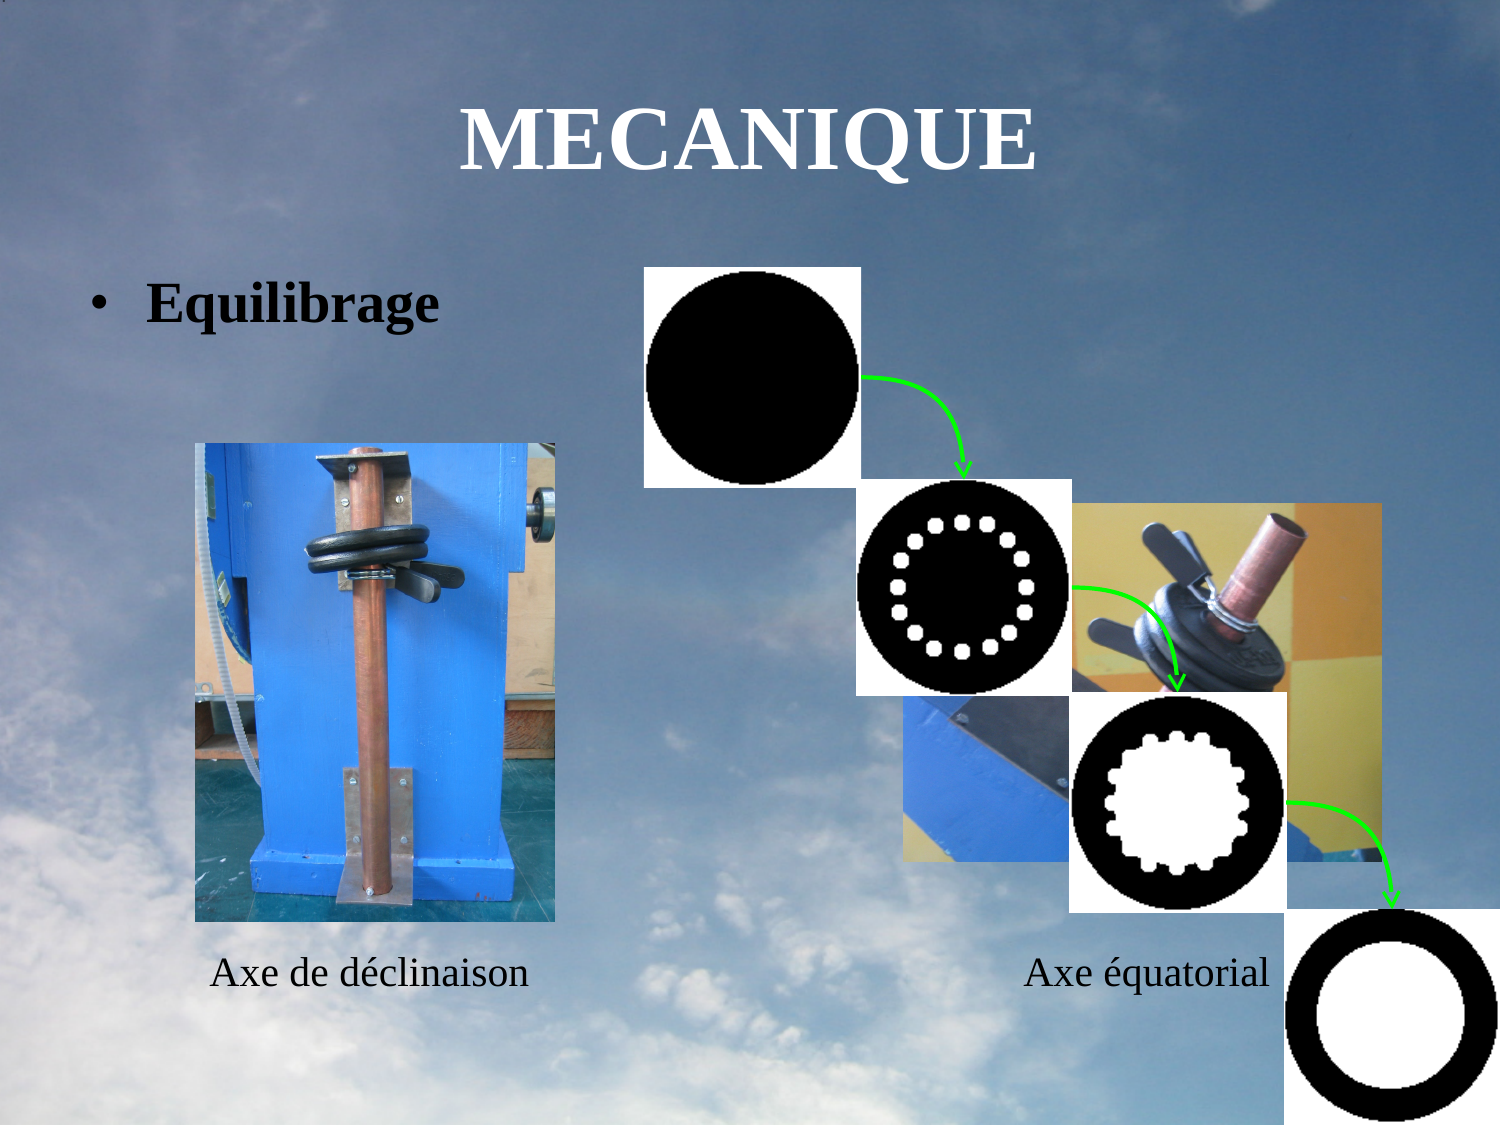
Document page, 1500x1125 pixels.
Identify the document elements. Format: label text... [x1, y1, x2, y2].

text_box Axe équatorial [998, 941, 1284, 1049]
picture [0, 0, 1500, 1125]
title MECANIQUE [75, 45, 1426, 233]
list Equilibrage [75, 262, 738, 1006]
text_box Axe de déclinaison [194, 941, 545, 1003]
